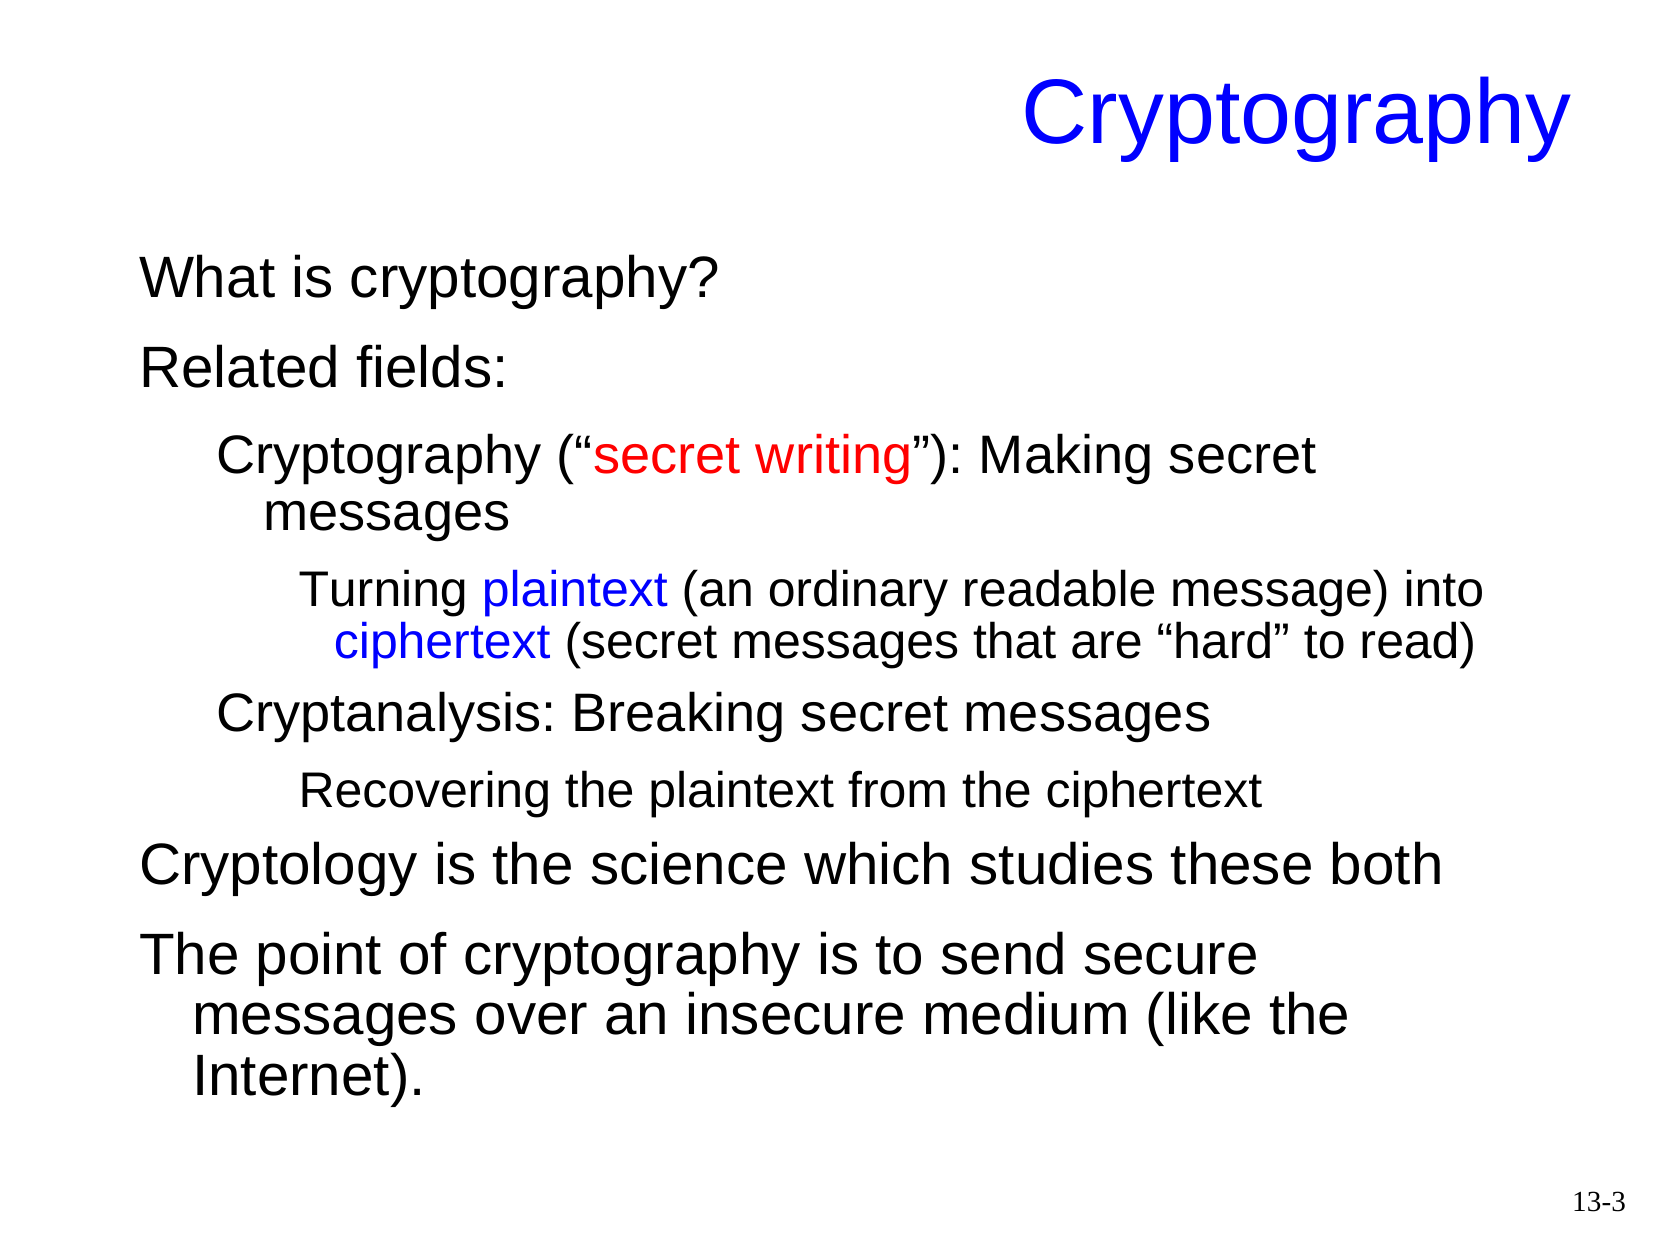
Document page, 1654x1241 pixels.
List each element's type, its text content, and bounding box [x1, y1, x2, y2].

list What is cryptography? Related fields: Cryptography (“secret writing”): Making secret messages Turning plaintext (an ordinary readable message) into ciphertext (secret messages that are “hard” to read) Cryptanalysis: Breaking secret messages Recovering the plaintext from the ciphertext Cryptology is the science which studies these both The point of cryptography is to send secure messages over an insecure medium (like the Internet). [121, 248, 1534, 1112]
title Cryptography [84, 11, 1573, 219]
